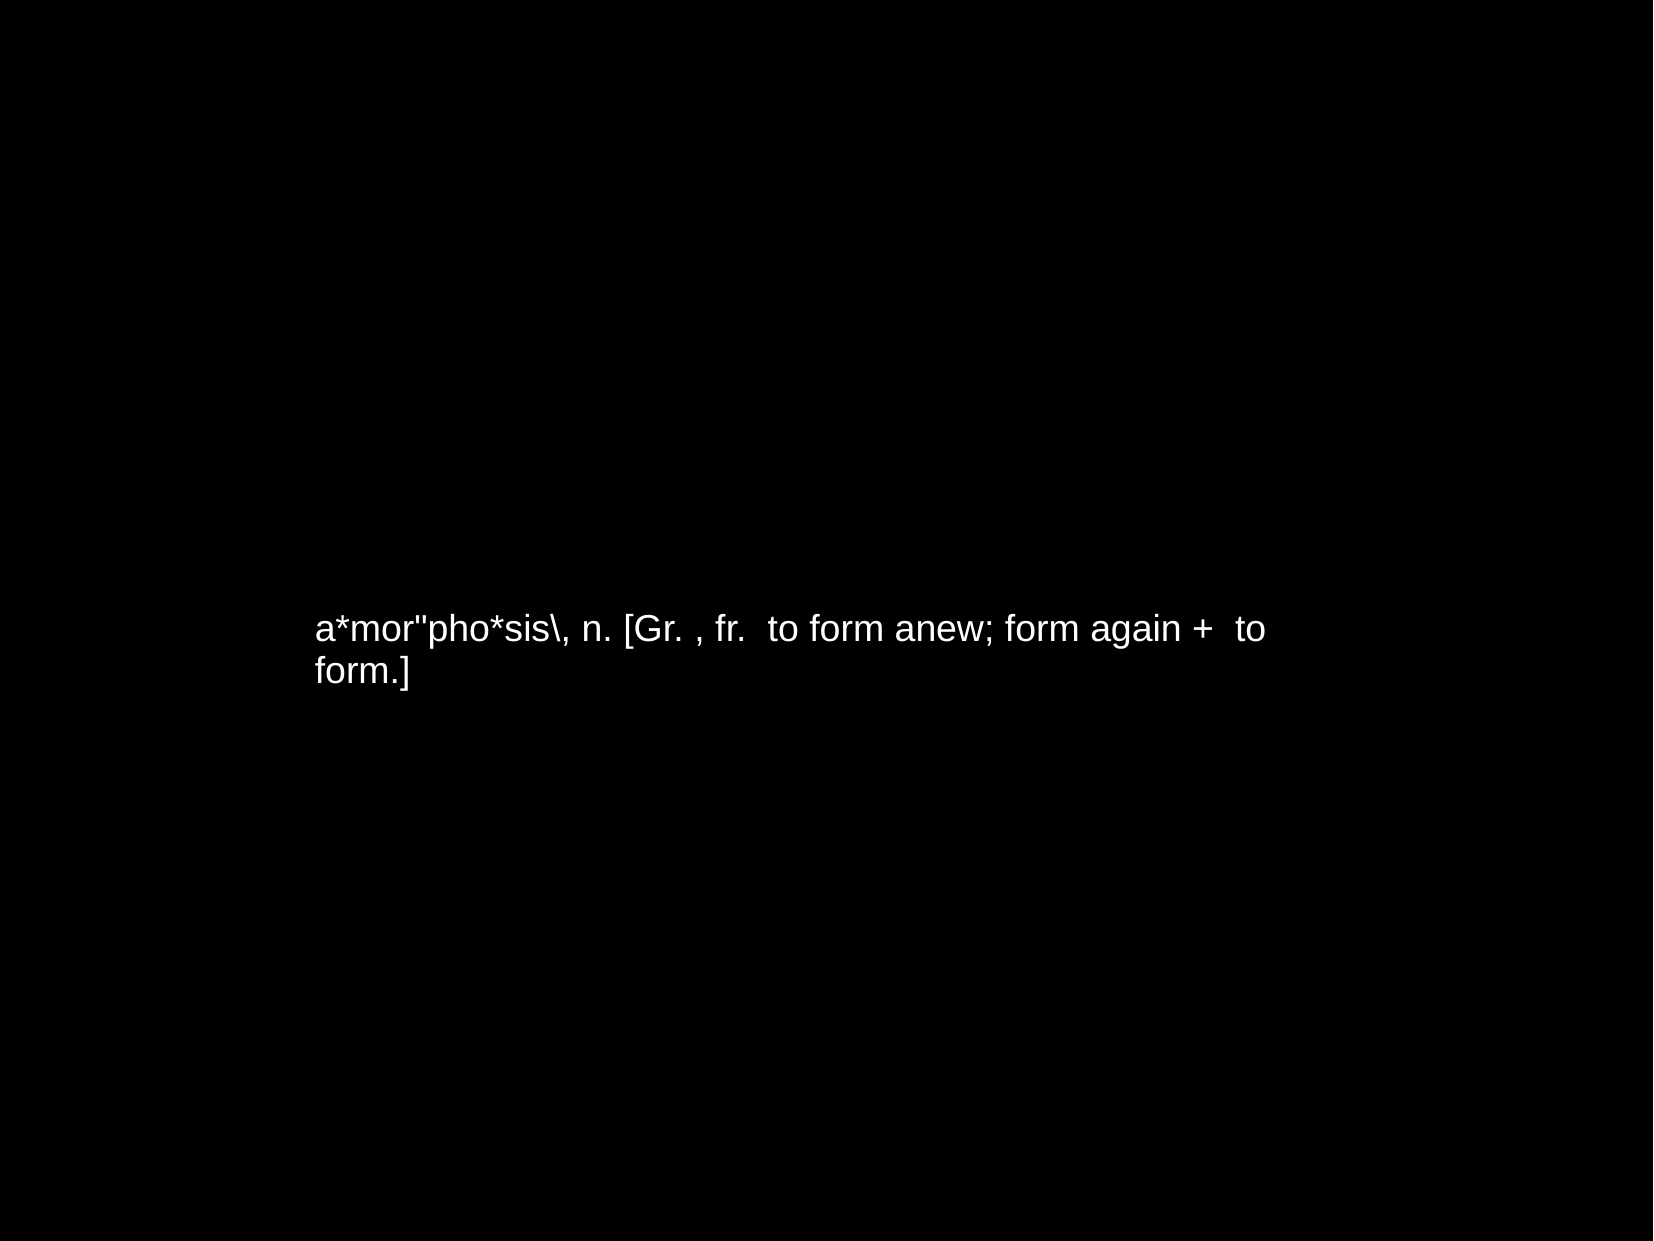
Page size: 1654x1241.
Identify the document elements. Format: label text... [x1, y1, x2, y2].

text_box a*mor"pho*sis\, n. [Gr. , fr. to form anew; form again + to form.] [300, 600, 1388, 662]
